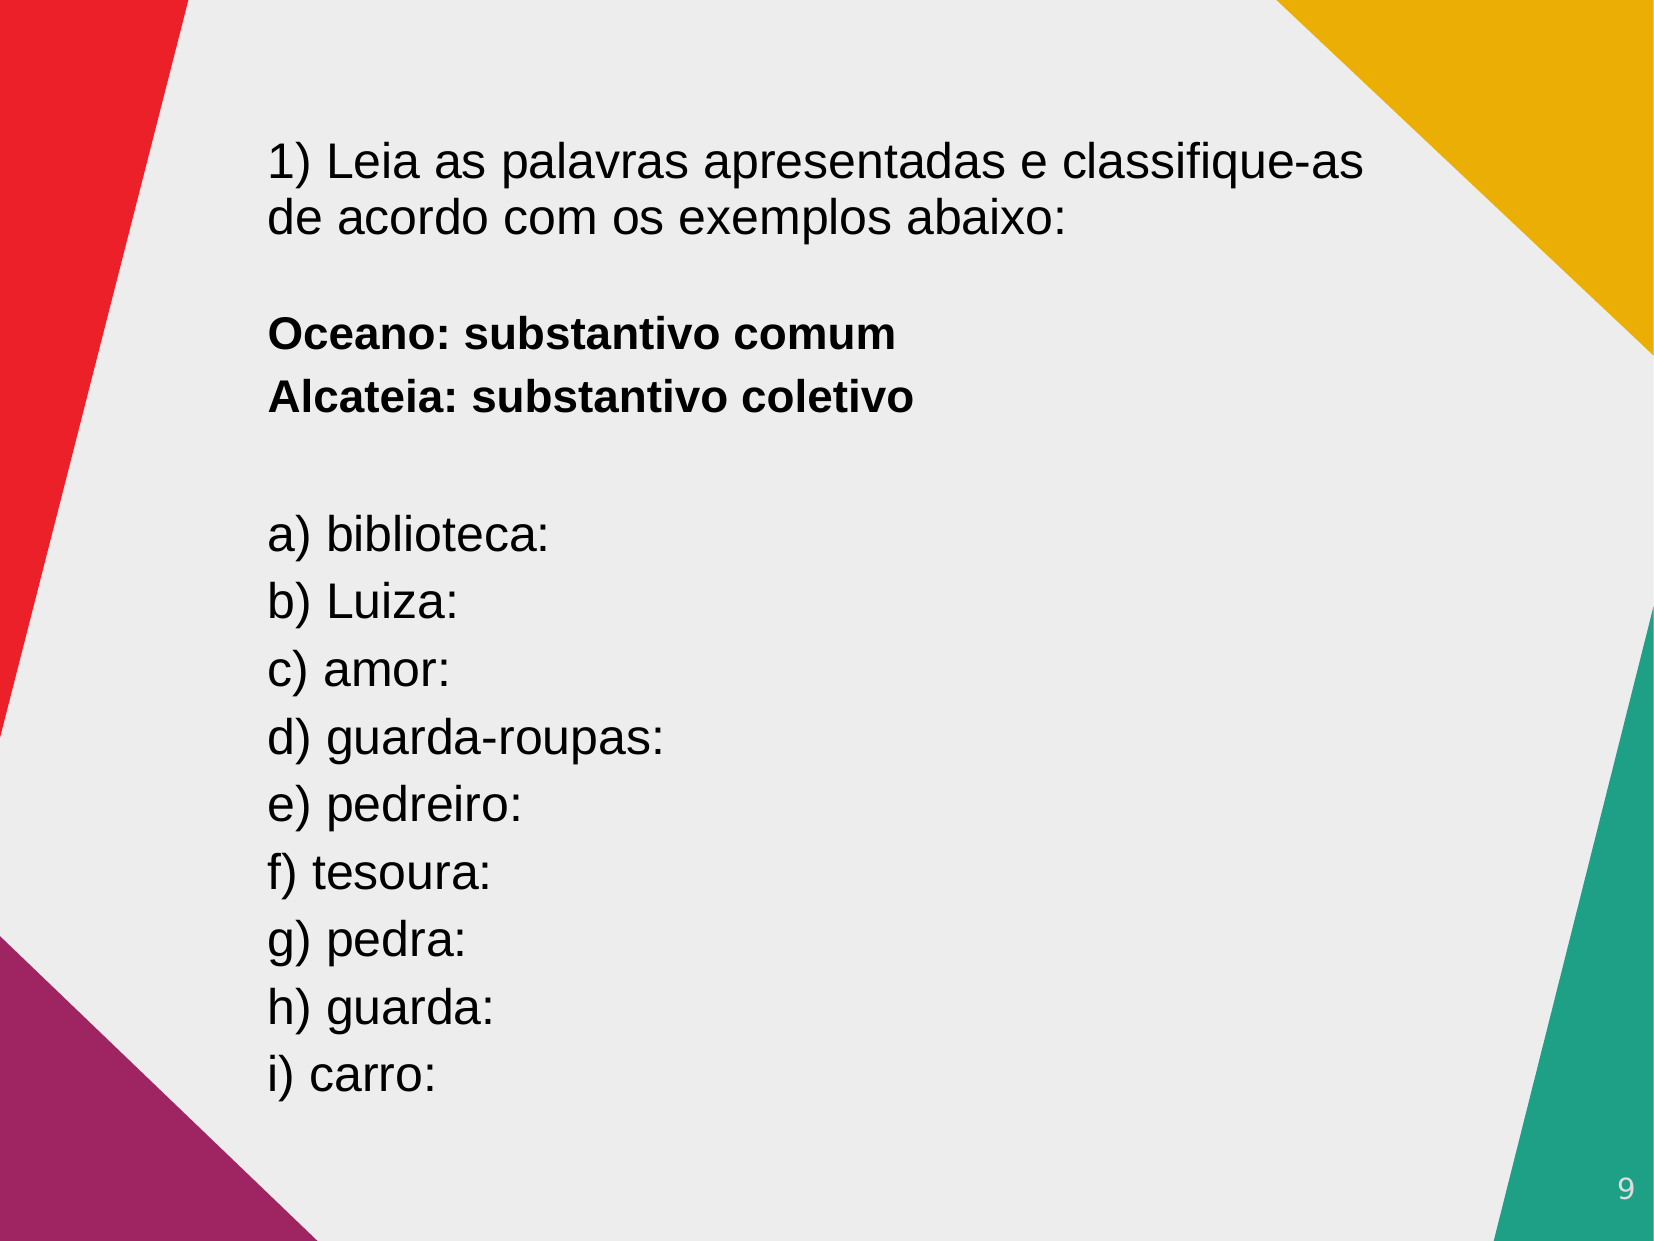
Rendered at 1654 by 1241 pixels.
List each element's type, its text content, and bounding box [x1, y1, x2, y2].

text_box 1) Leia as palavras apresentadas e classifique-as de acordo com os exemplos abaixo: Oceano: substantivo comum Alcateia: substantivo coletivo a) biblioteca: b) Luiza: c) amor: d) guarda-roupas: e) pedreiro: f) tesoura: g) pedra: h) guarda: i) carro: [252, 125, 1411, 1123]
